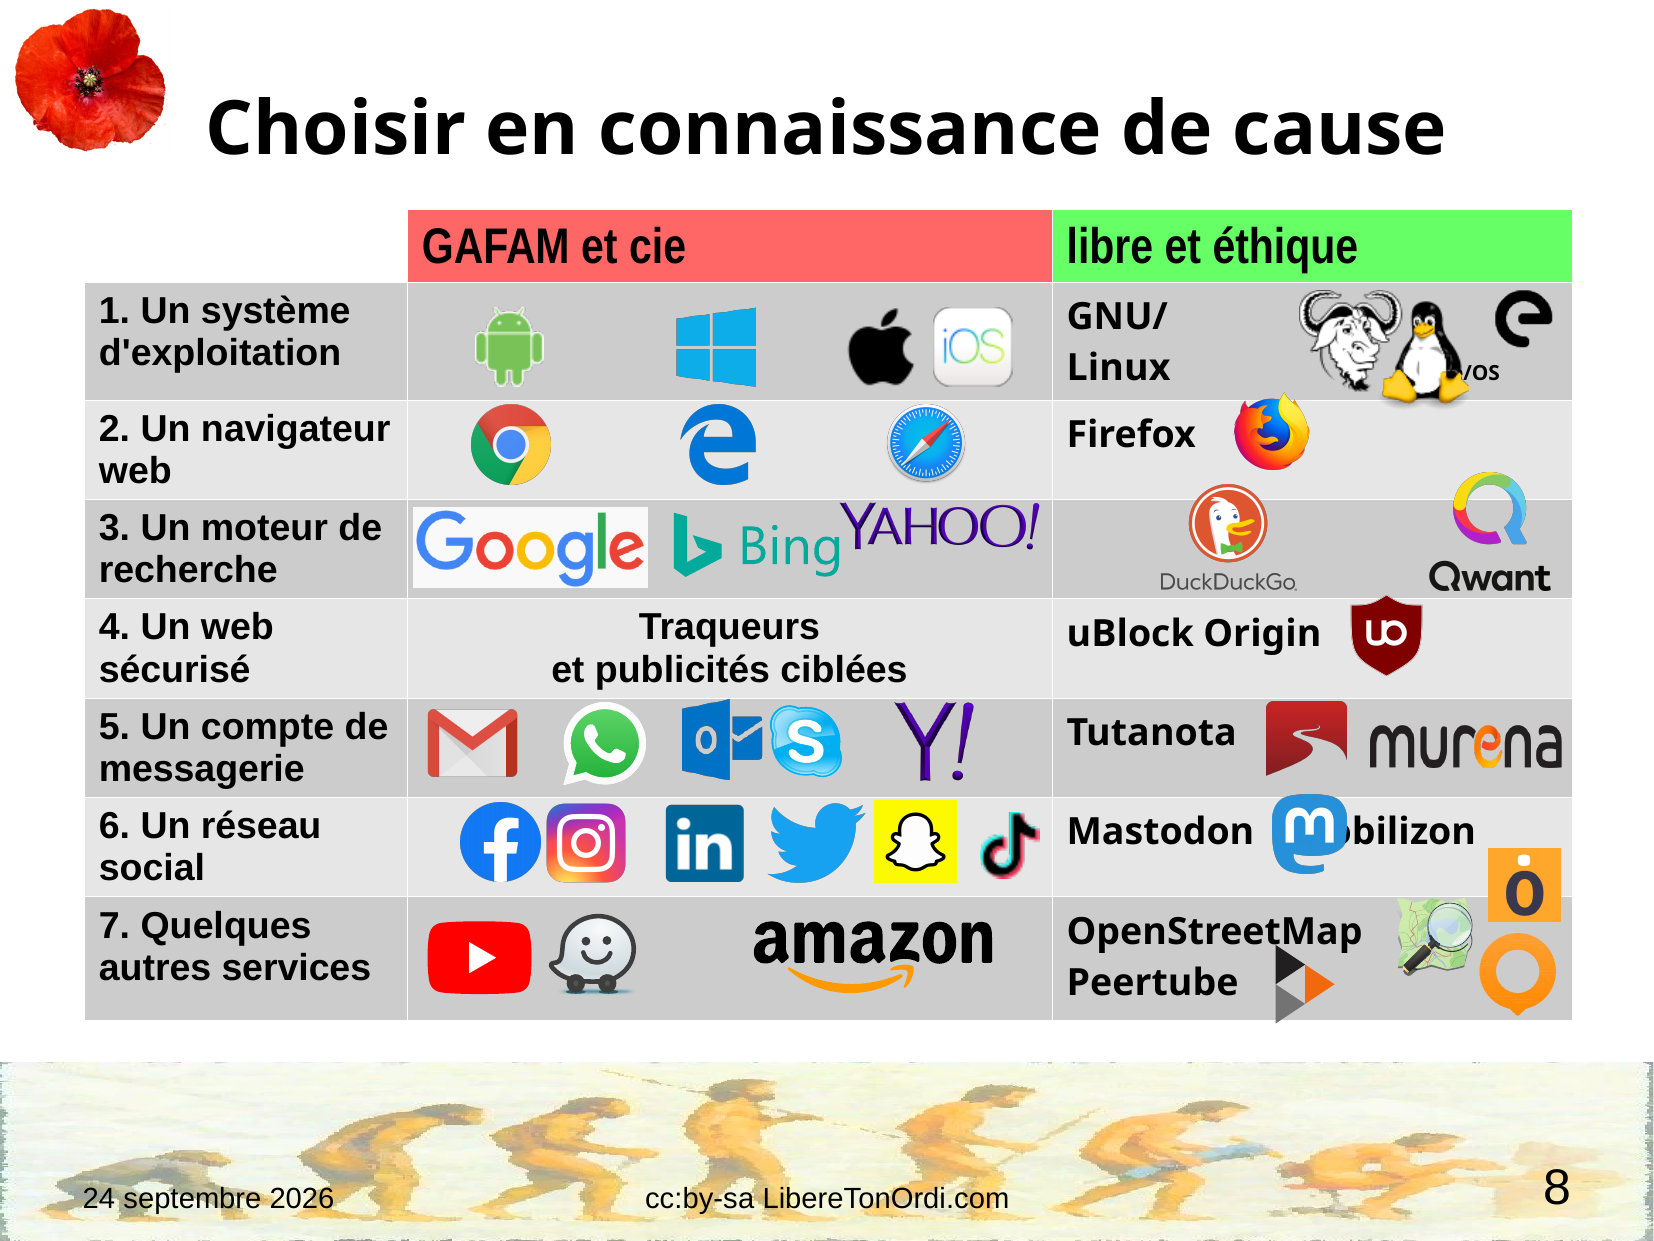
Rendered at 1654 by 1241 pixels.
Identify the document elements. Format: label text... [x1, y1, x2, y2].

table_cell 3. Un moteur de recherche [85, 500, 407, 598]
picture [676, 307, 756, 387]
picture [696, 834, 732, 869]
table_cell OpenStreetMap Peertube [1053, 897, 1572, 1020]
picture [664, 803, 745, 883]
table_header GAFAM et cie [408, 210, 1052, 282]
picture [1393, 897, 1560, 1016]
picture [11, 5, 169, 154]
picture [980, 812, 1040, 879]
picture [885, 404, 967, 485]
table_cell [408, 500, 1052, 598]
table_cell Firefox [1053, 401, 1572, 499]
picture [556, 696, 652, 792]
picture [543, 913, 650, 1014]
picture [427, 921, 532, 995]
picture [413, 507, 648, 588]
picture [933, 307, 1013, 387]
table_cell [408, 798, 1052, 896]
table_header libre et éthique [1053, 210, 1572, 282]
picture [471, 404, 551, 485]
picture [874, 800, 957, 883]
picture [753, 921, 993, 994]
table_cell 4. Un web sécurisé [85, 599, 407, 698]
title Choisir en connaissance de cause [82, 49, 1571, 201]
table_cell Mastodon Mobilizon [1053, 798, 1572, 896]
picture [413, 683, 541, 882]
picture [1161, 484, 1297, 591]
table_header [85, 210, 407, 282]
picture [1231, 290, 1469, 473]
picture [1266, 701, 1347, 782]
table_cell Traqueurs et publicités ciblées [408, 599, 1052, 698]
picture [1488, 848, 1561, 922]
picture [1488, 283, 1560, 355]
picture [1370, 725, 1562, 768]
picture [841, 307, 922, 387]
picture [678, 835, 689, 869]
picture [677, 818, 690, 830]
table_cell GNU/Linux /e/OS [1053, 283, 1572, 400]
table_cell [408, 283, 1052, 400]
table_cell Tutanota [1053, 699, 1572, 797]
table_cell [532, 699, 1052, 797]
table_cell [408, 401, 1052, 499]
table_cell 5. Un compte de messagerie [85, 699, 407, 797]
table_cell [1053, 500, 1572, 598]
picture [893, 701, 978, 782]
picture [663, 501, 1040, 591]
picture [680, 404, 756, 485]
picture [1272, 794, 1347, 875]
table_cell [408, 699, 413, 797]
picture [767, 803, 866, 883]
table_cell 1. Un système d'exploitation [85, 283, 407, 400]
picture [1275, 944, 1335, 1024]
picture [546, 803, 626, 883]
table_cell 2. Un navigateur web [85, 401, 407, 499]
table_cell [408, 897, 1052, 1020]
picture [1429, 472, 1551, 591]
table_cell 7. Quelques autres services [85, 897, 407, 1020]
table_cell 6. Un réseau social [85, 798, 407, 896]
picture [0, 1062, 1654, 1241]
picture [1346, 595, 1427, 676]
picture [682, 699, 845, 780]
picture [475, 307, 544, 387]
table_cell uBlock Origin [1053, 599, 1572, 698]
